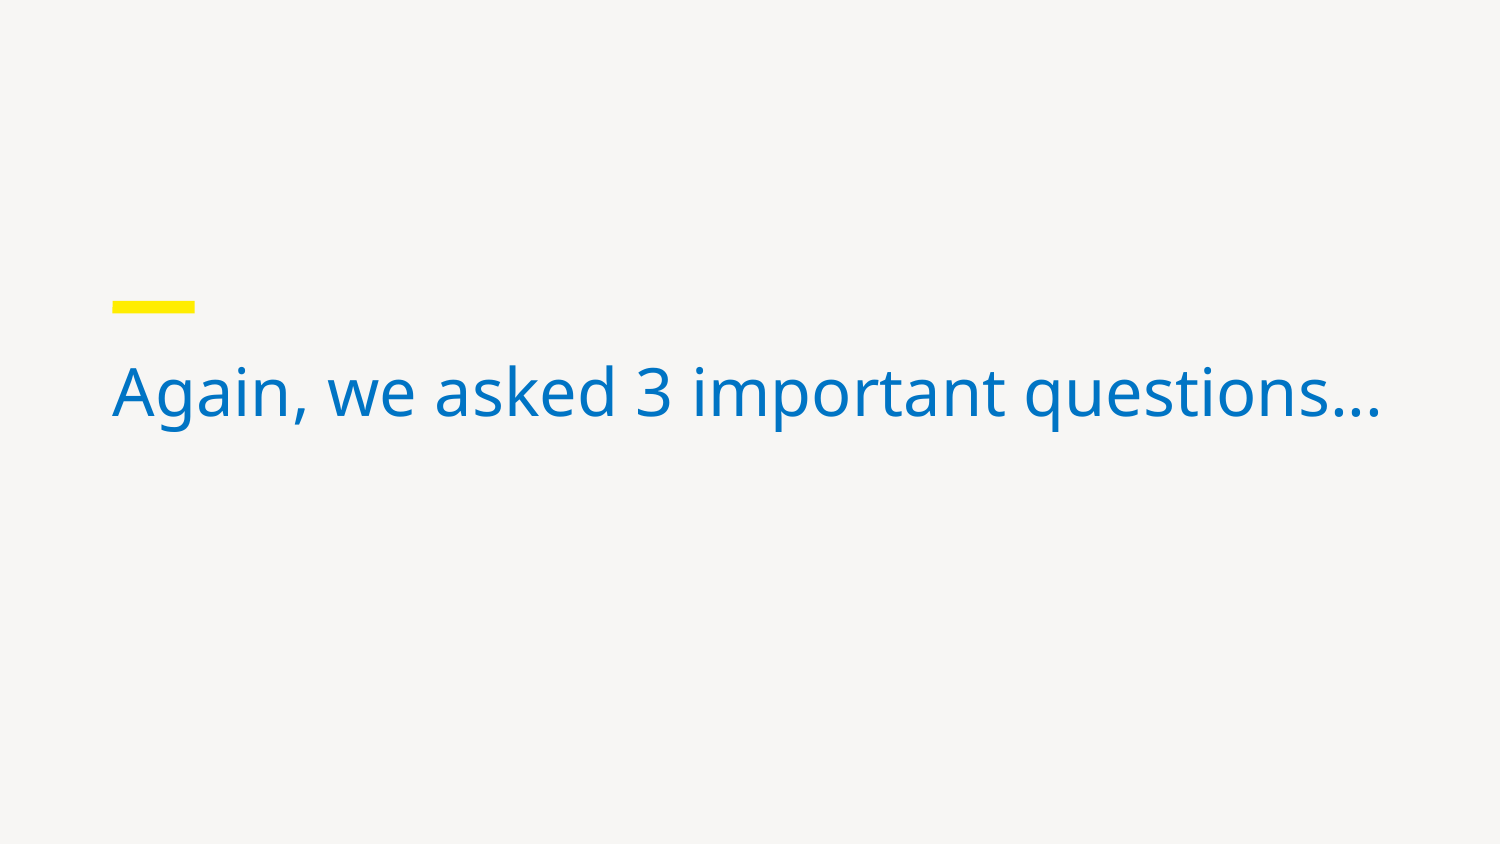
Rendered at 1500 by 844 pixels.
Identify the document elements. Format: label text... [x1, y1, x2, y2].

title Again, we asked 3 important questions... [112, 349, 1396, 753]
